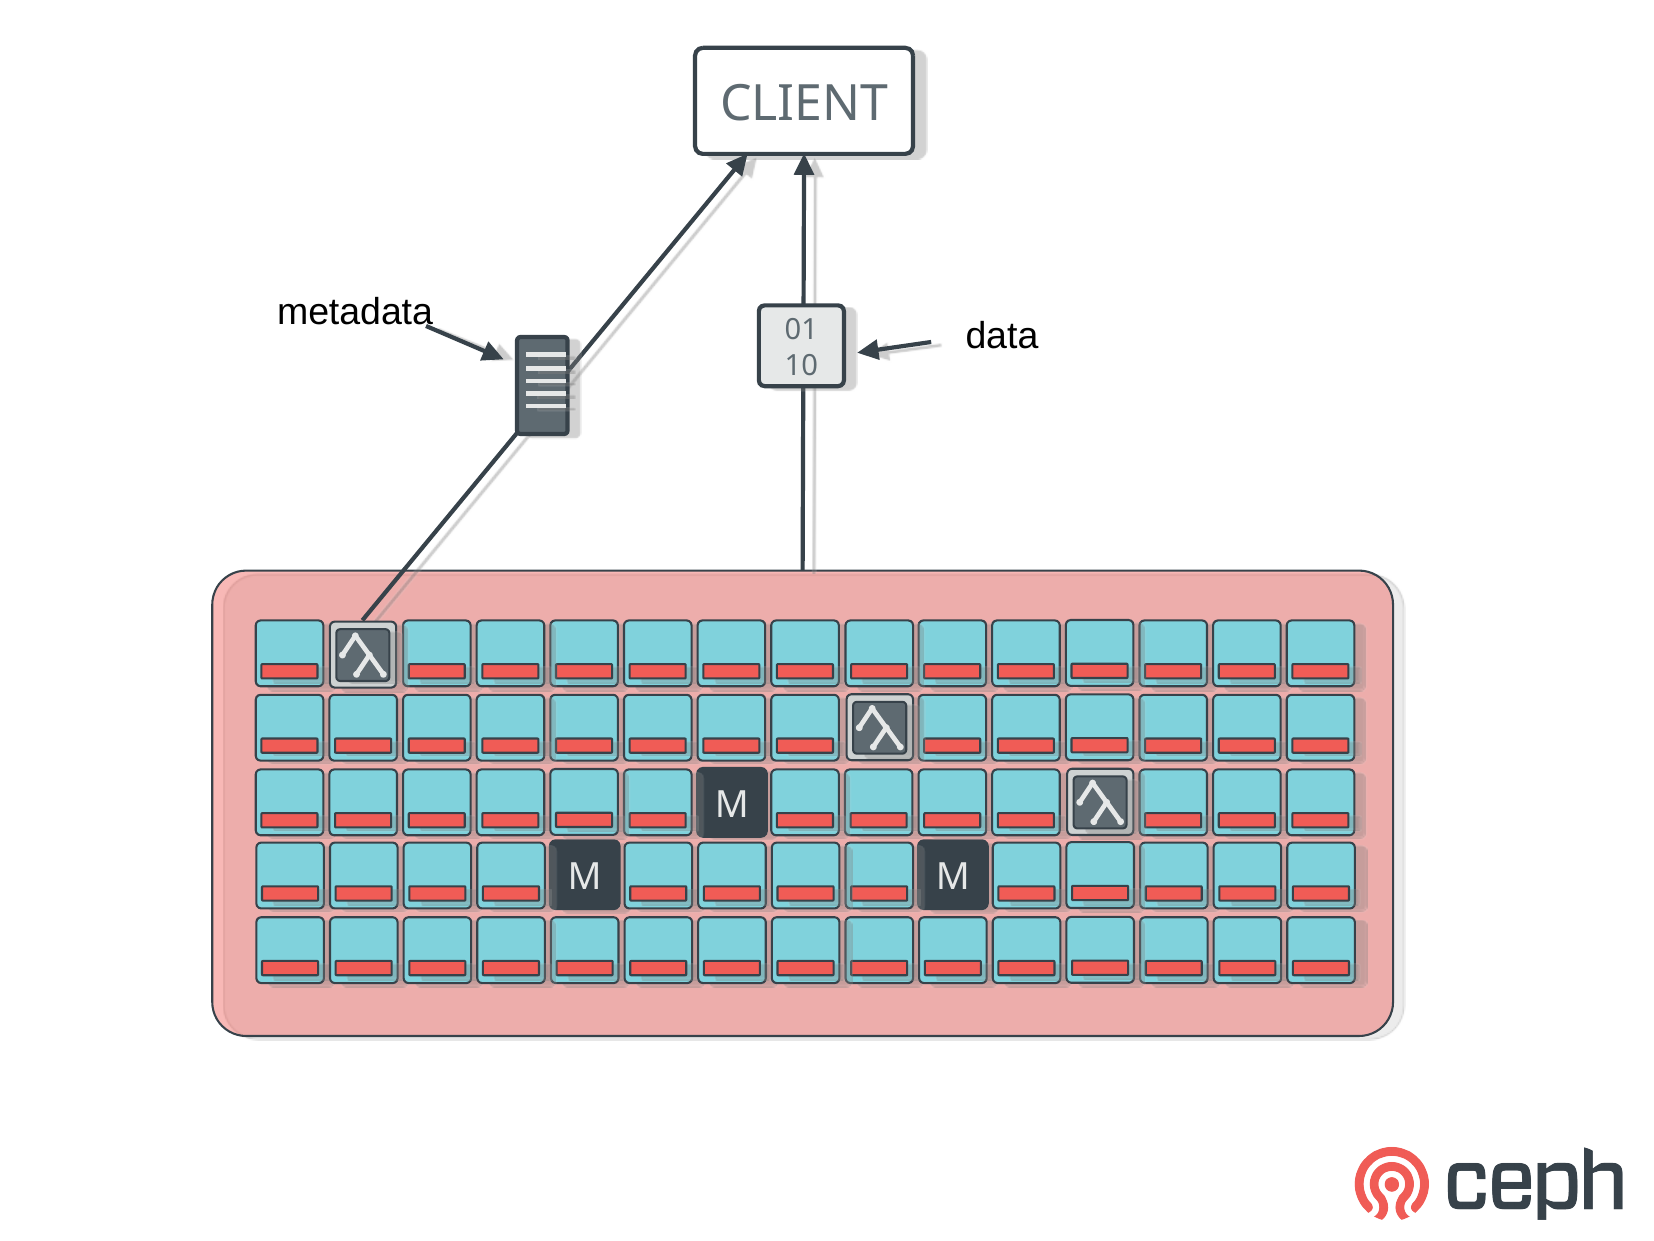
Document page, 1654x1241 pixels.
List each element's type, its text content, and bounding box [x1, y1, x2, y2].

text_box M [919, 841, 987, 909]
text_box M [698, 769, 766, 836]
picture [1308, 1100, 1654, 1241]
text_box [517, 336, 568, 435]
text_box [212, 570, 1394, 1037]
text_box CLIENT [695, 47, 914, 154]
text_box M [550, 841, 619, 909]
text_box 01 10 [758, 305, 844, 387]
text_box metadata [226, 279, 449, 341]
text_box data [915, 303, 1054, 365]
